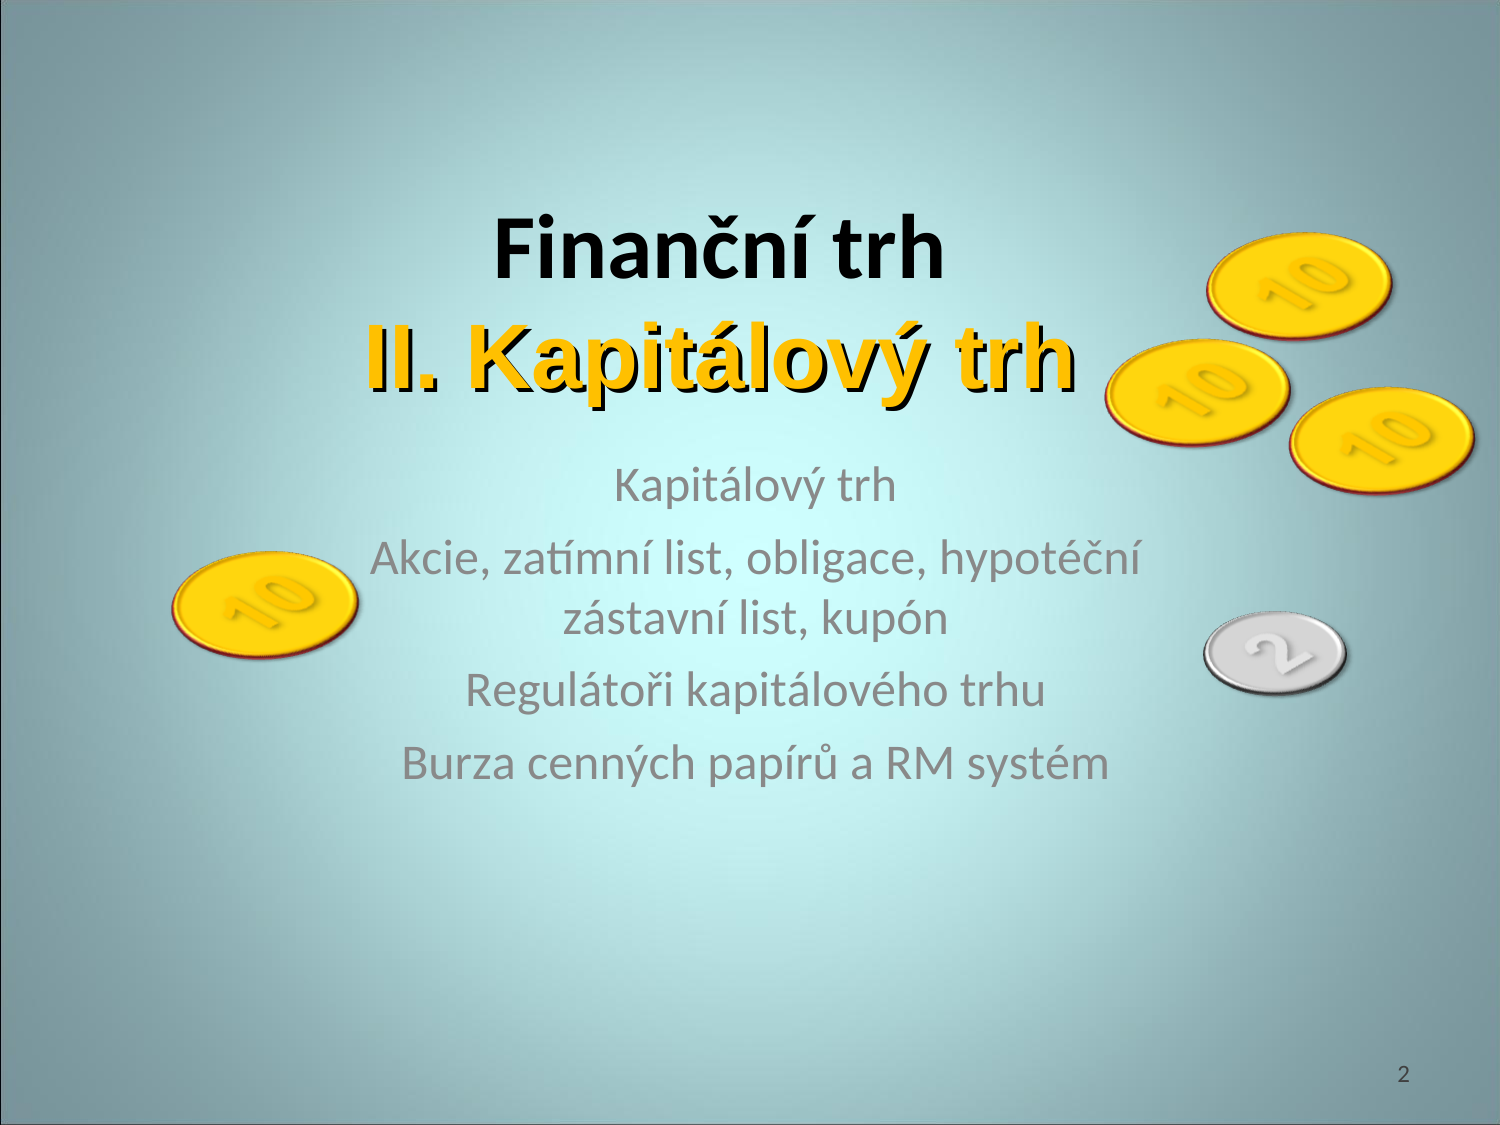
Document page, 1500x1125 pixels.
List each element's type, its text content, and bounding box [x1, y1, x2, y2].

text_box Kapitálový trh Akcie, zatímní list, obligace, hypotéční zástavní list, kupón Regulátoři kapitálového trhu Burza cenných papírů a RM systém [301, 444, 1211, 1111]
text_box <číslo> [1074, 1042, 1426, 1103]
picture [0, 0, 1500, 1125]
title Finanční trh II. Kapitálový trh [312, 69, 1128, 444]
